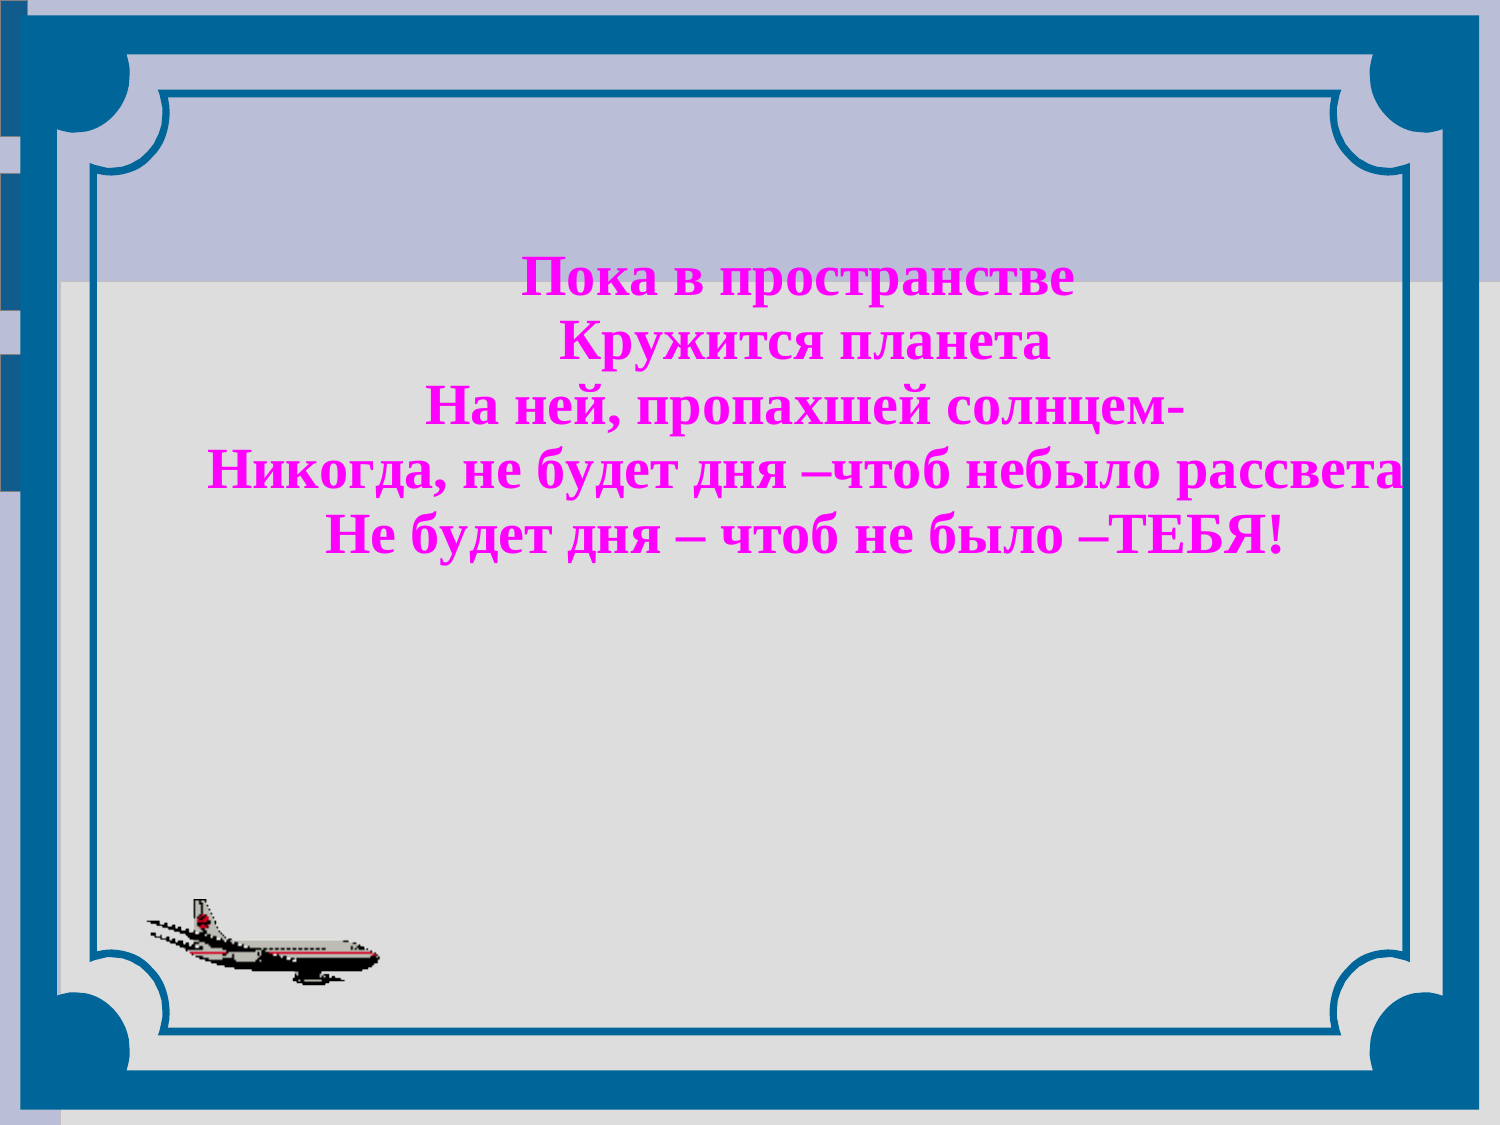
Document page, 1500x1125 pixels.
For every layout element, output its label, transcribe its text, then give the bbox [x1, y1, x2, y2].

picture [145, 973, 156, 988]
picture [1344, 973, 1354, 988]
picture [145, 899, 1354, 988]
text_box [20, 15, 1480, 1110]
title Пока в пространстве Кружится планета На ней, пропахшей солнцем- Никогда, не будет дня –чтоб небыло рассвета Не будет дня – чтоб не было –ТЕБЯ! [165, 89, 1447, 720]
